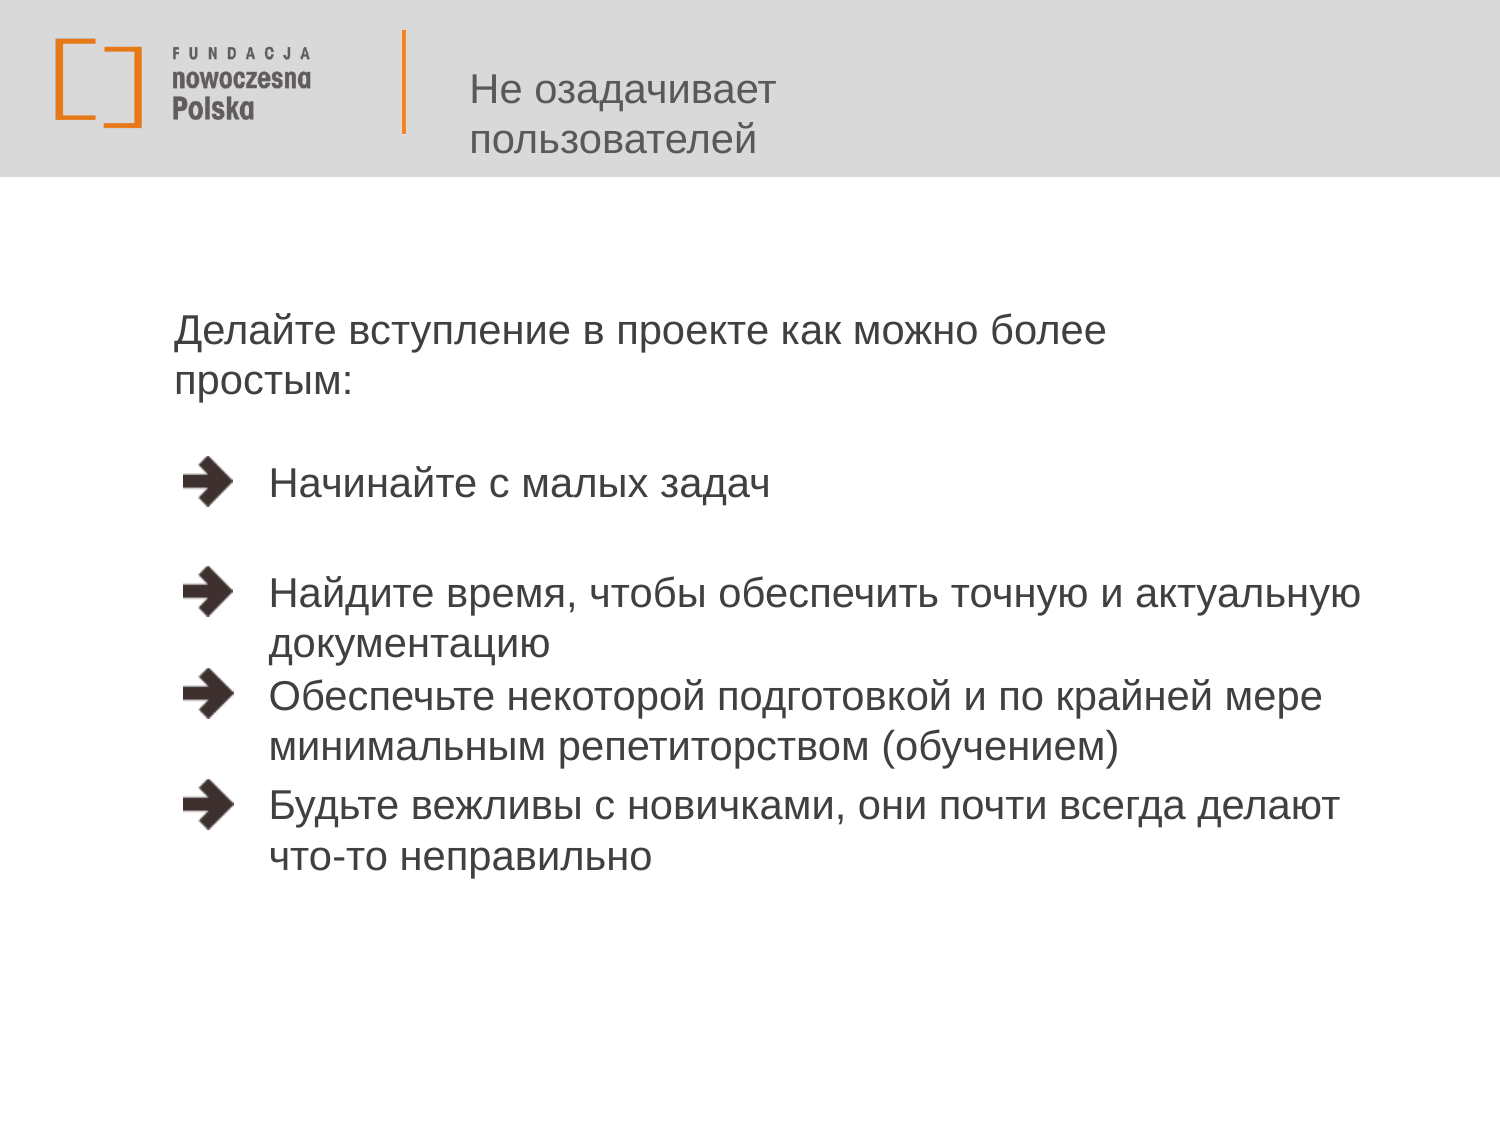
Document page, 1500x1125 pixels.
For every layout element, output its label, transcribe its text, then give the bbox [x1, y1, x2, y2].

picture [53, 30, 313, 140]
text_box Делайте вступление в проекте как можно более простым: [159, 295, 1294, 411]
text_box Начинайте с малых задач [253, 448, 1388, 514]
picture [183, 668, 234, 719]
picture [183, 456, 233, 507]
text_box Обеспечьте некоторой подготовкой и по крайней мере минимальным репетиторством (обучением) [253, 661, 1388, 770]
picture [183, 779, 234, 830]
text_box Найдите время, чтобы обеспечить точную и актуальную документацию [253, 558, 1388, 661]
text_box Не озадачивает пользователей [454, 54, 1046, 170]
picture [183, 566, 233, 617]
picture [395, 30, 422, 145]
text_box [0, 0, 1500, 178]
text_box Будьте вежливы с новичками, они почти всегда делают что-то неправильно [253, 770, 1388, 886]
